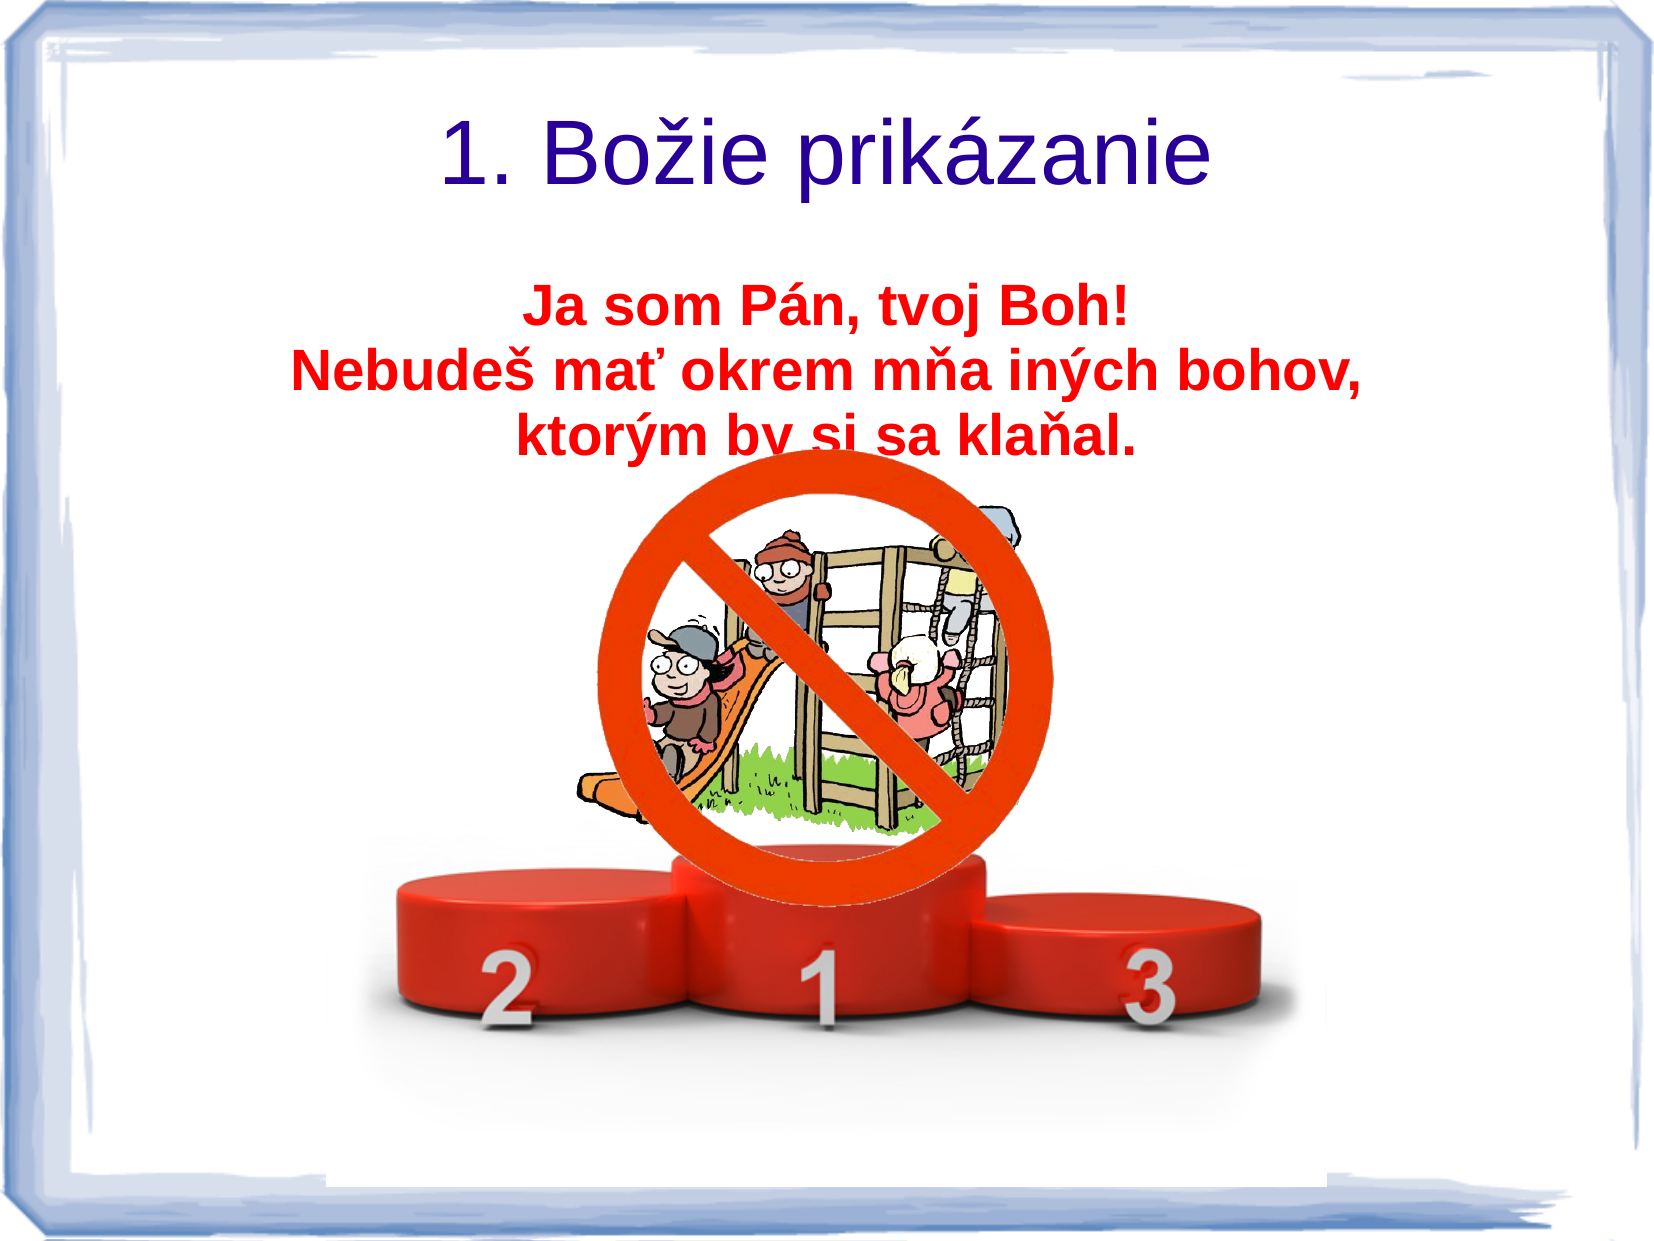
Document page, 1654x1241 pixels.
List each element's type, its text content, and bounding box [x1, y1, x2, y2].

title 1. Božie prikázanie [82, 49, 1571, 257]
picture [0, 0, 1654, 1241]
text_box Ja som Pán, tvoj Boh! Nebudeš mať okrem mňa iných bohov, ktorým by si sa klaňal. [118, 265, 1536, 476]
